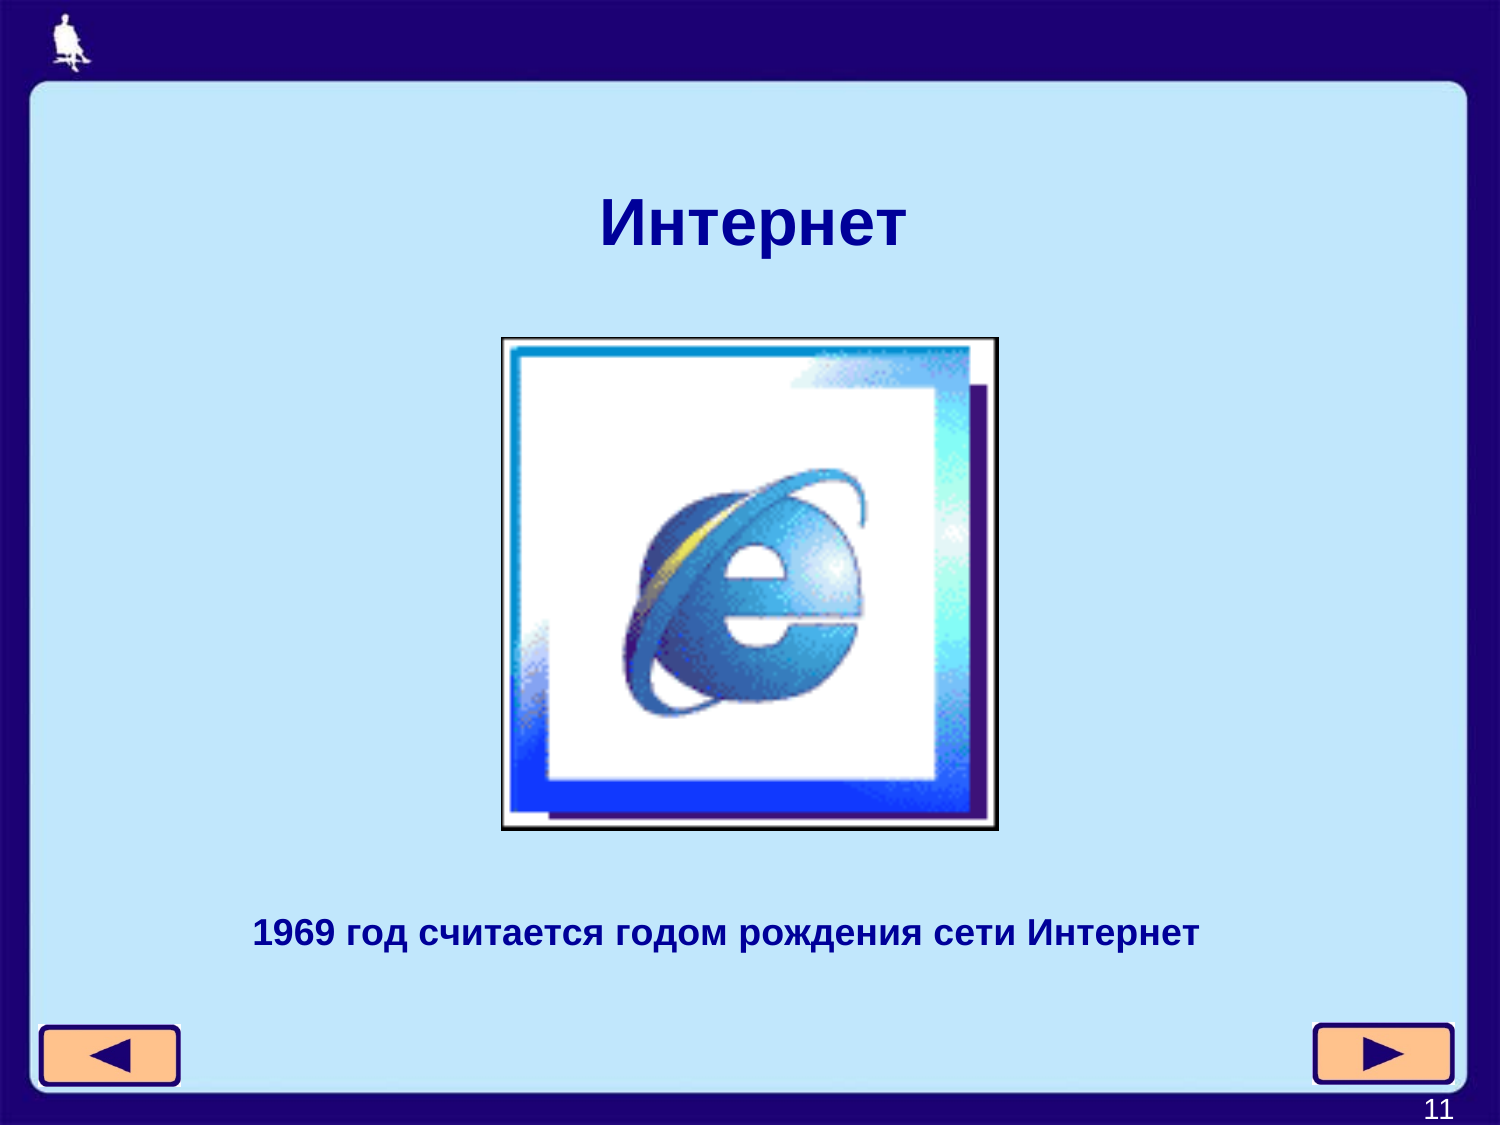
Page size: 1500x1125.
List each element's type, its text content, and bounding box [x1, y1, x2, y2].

title Интернет [60, 124, 1411, 313]
text_box <номер> [1120, 1082, 1471, 1125]
text_box 1969 год считается годом рождения сети Интернет [237, 899, 1238, 961]
picture [0, 0, 1500, 1125]
